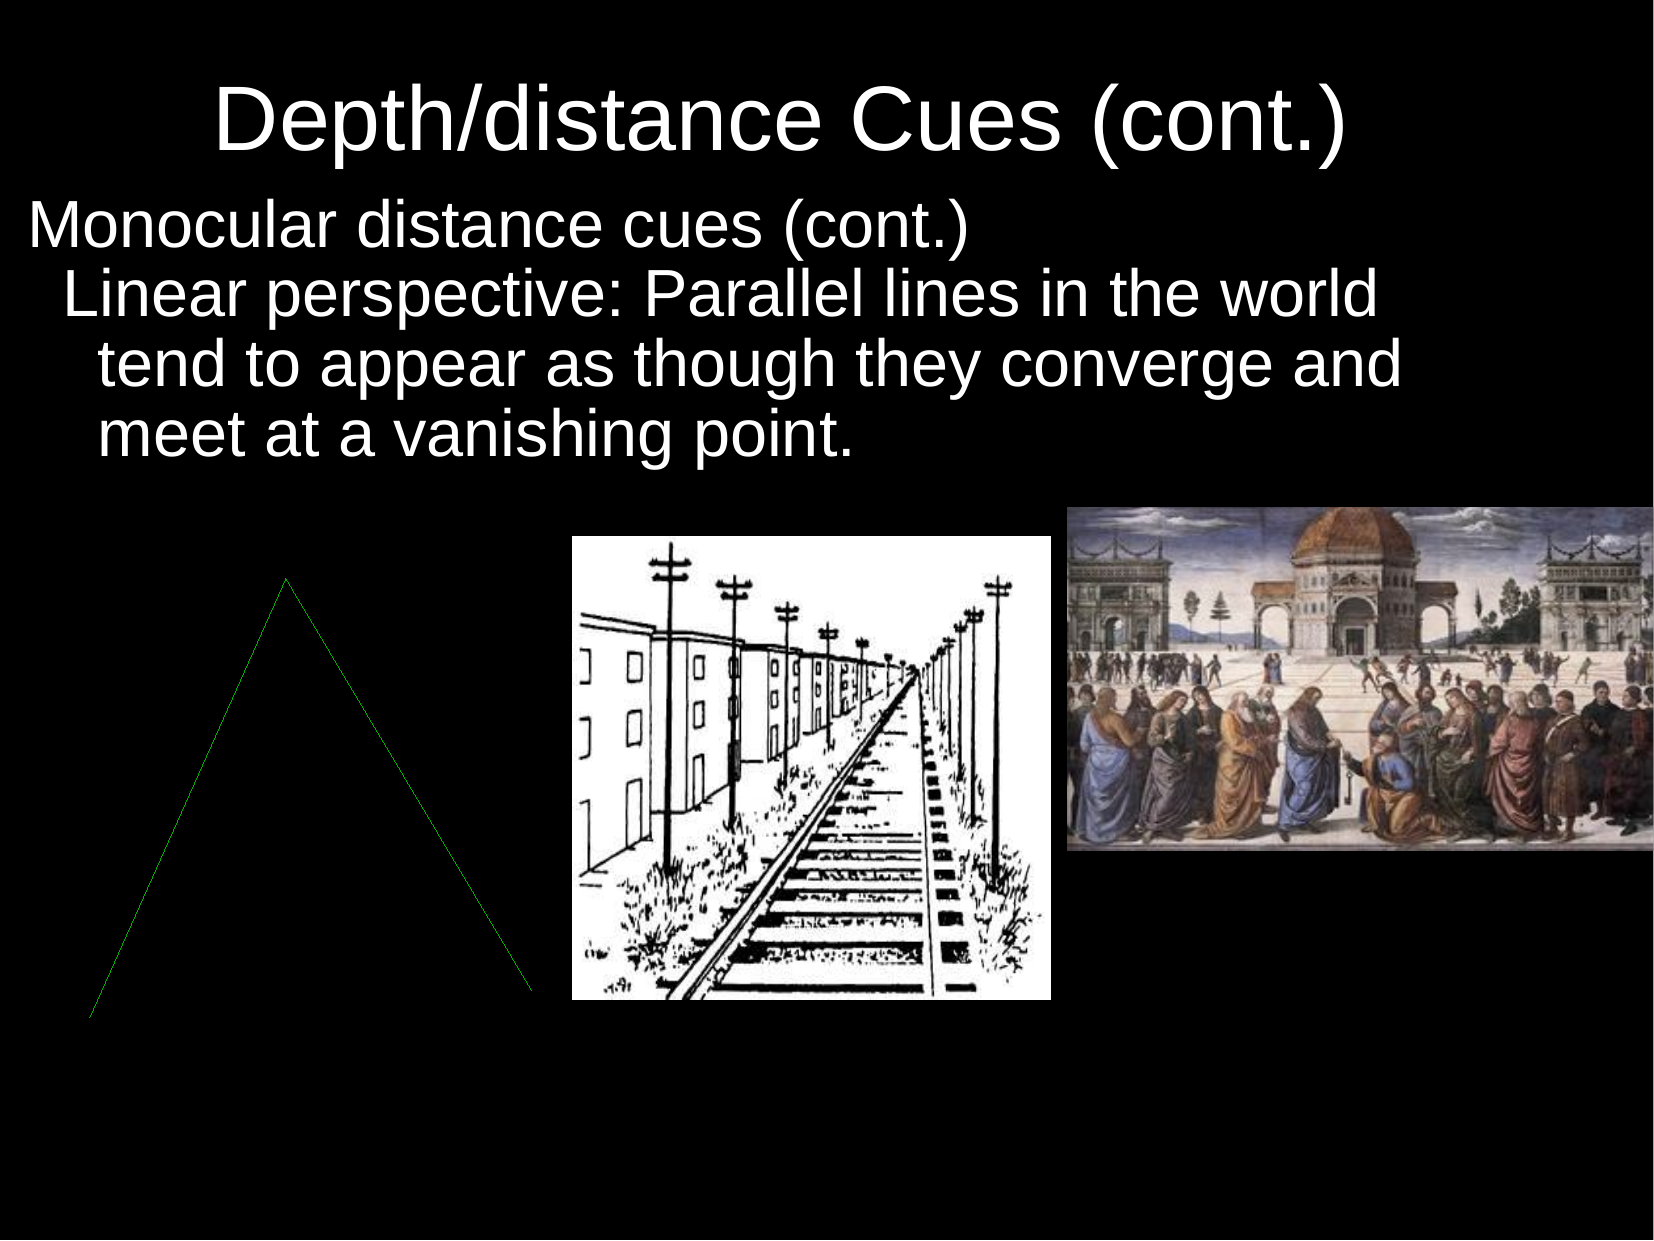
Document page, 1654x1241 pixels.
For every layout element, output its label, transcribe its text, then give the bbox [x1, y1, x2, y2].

title Depth/distance Cues (cont.) [37, 17, 1526, 226]
picture [572, 536, 1051, 1000]
text_box Monocular distance cues (cont.) Linear perspective: Parallel lines in the world tend to appear as though they converge and meet at a vanishing point. [27, 191, 1516, 540]
picture [1067, 507, 1654, 852]
